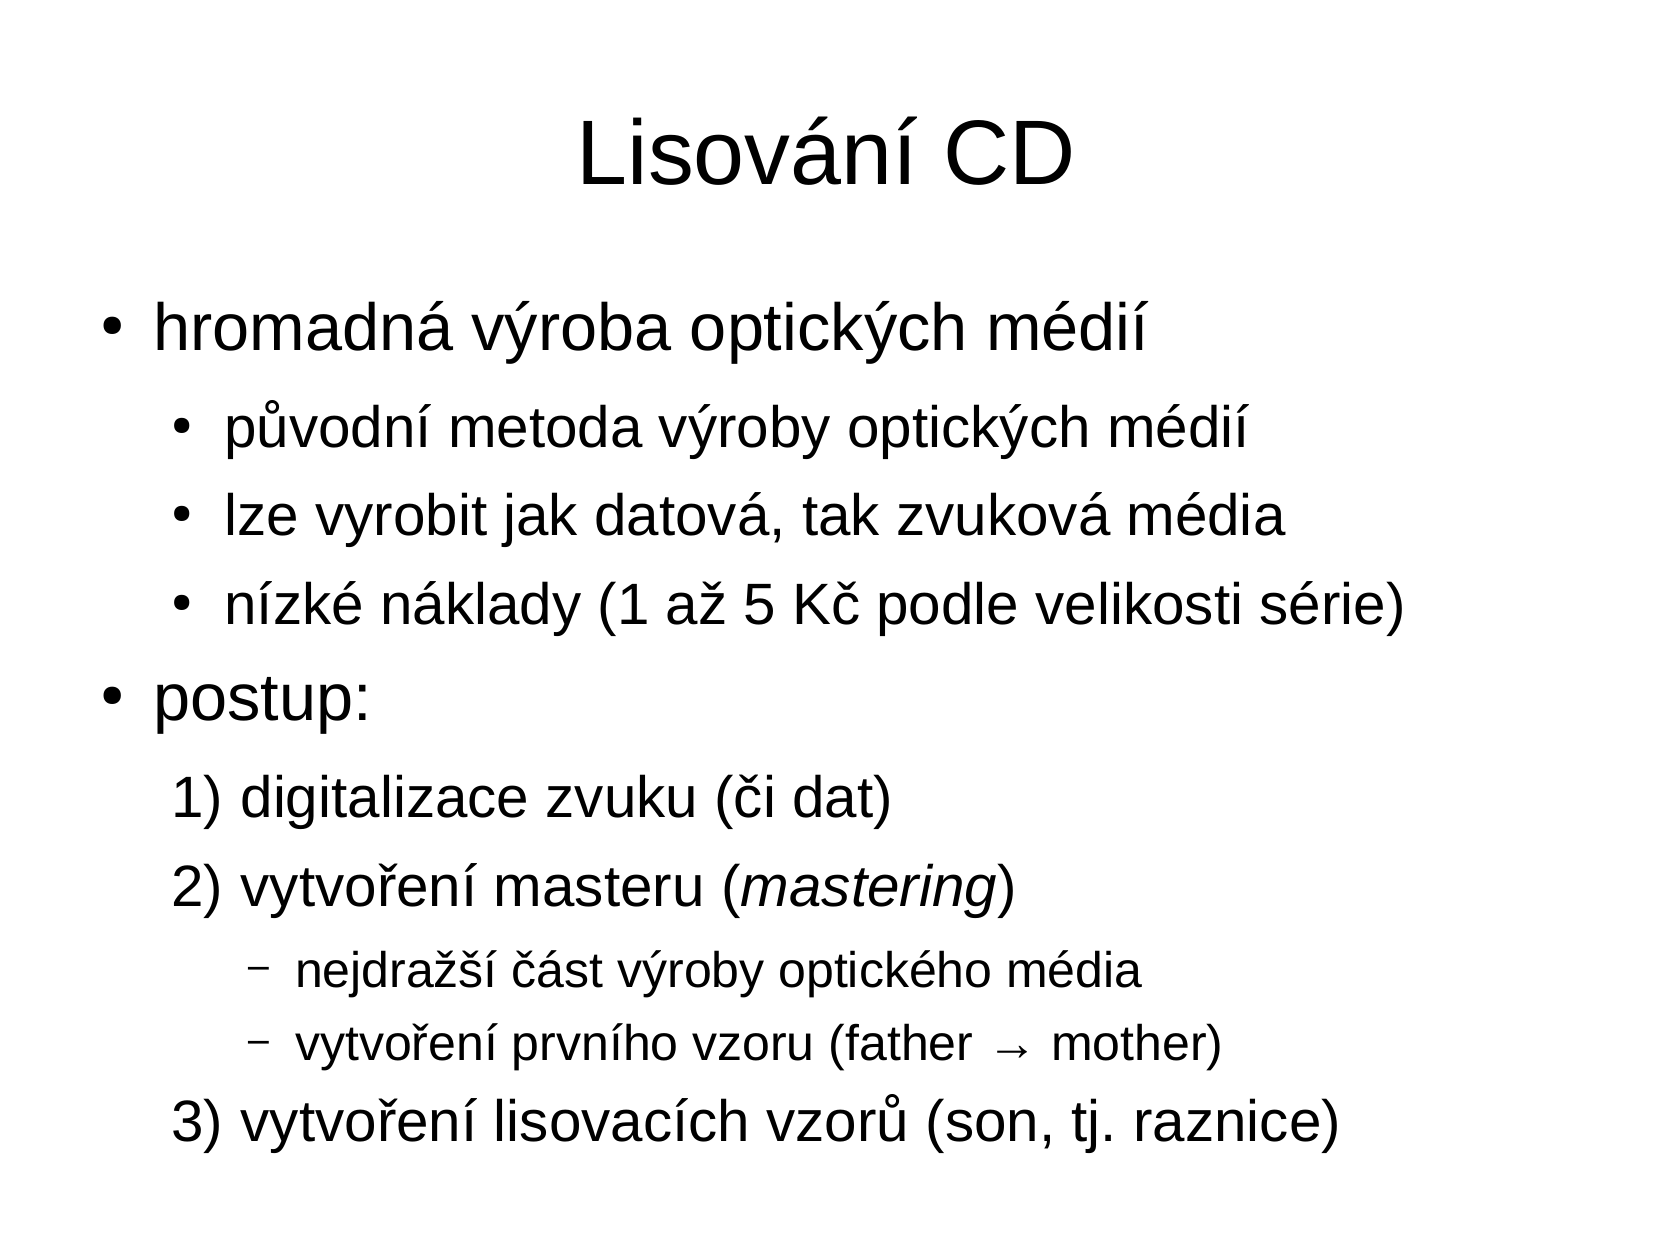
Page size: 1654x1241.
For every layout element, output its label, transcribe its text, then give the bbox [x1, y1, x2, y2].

list hromadná výroba optických médií původní metoda výroby optických médií lze vyrobit jak datová, tak zvuková média nízké náklady (1 až 5 Kč podle velikosti série) postup: digitalizace zvuku (či dat) vytvoření masteru (mastering) nejdražší část výroby optického média vytvoření prvního vzoru (father → mother) vytvoření lisovacích vzorů (son, tj. raznice) [82, 290, 1571, 1182]
title Lisování CD [82, 56, 1571, 250]
